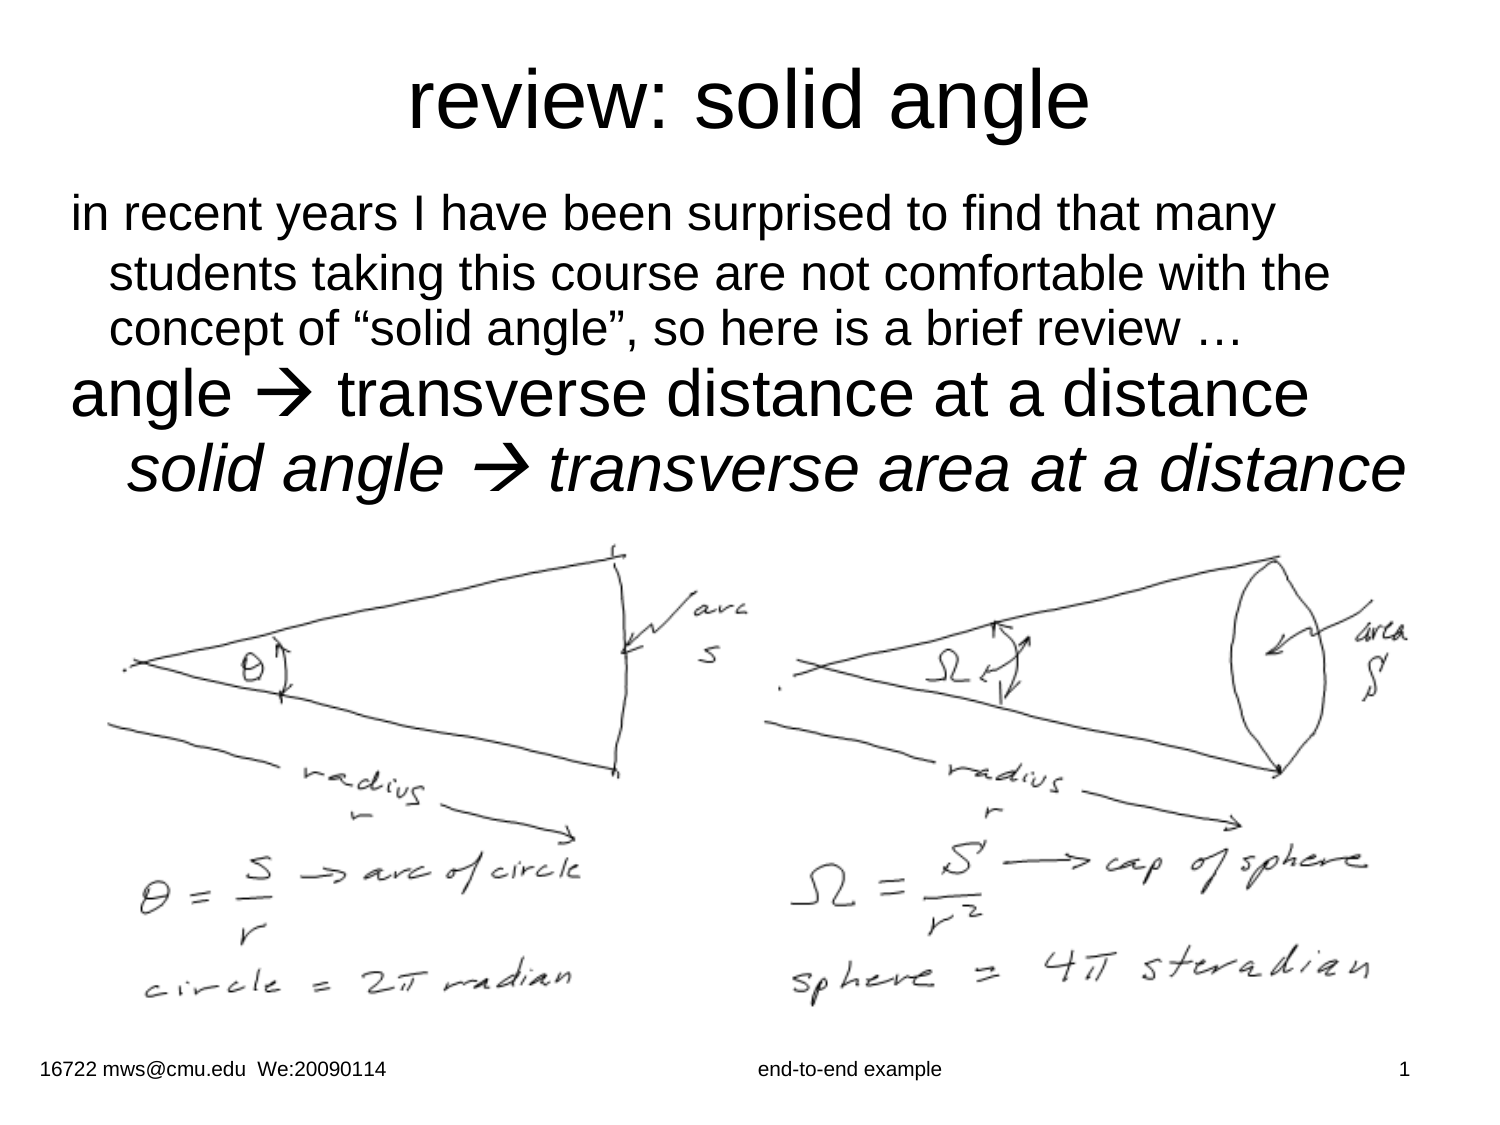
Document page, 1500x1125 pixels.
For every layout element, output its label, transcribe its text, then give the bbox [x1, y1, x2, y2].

picture [99, 537, 1413, 1012]
list in recent years I have been surprised to find that many students taking this course are not comfortable with the concept of “solid angle”, so here is a brief review … angle  transverse distance at a distance solid angle  transverse area at a distance [37, 162, 1438, 538]
title review: solid angle [24, 37, 1476, 163]
